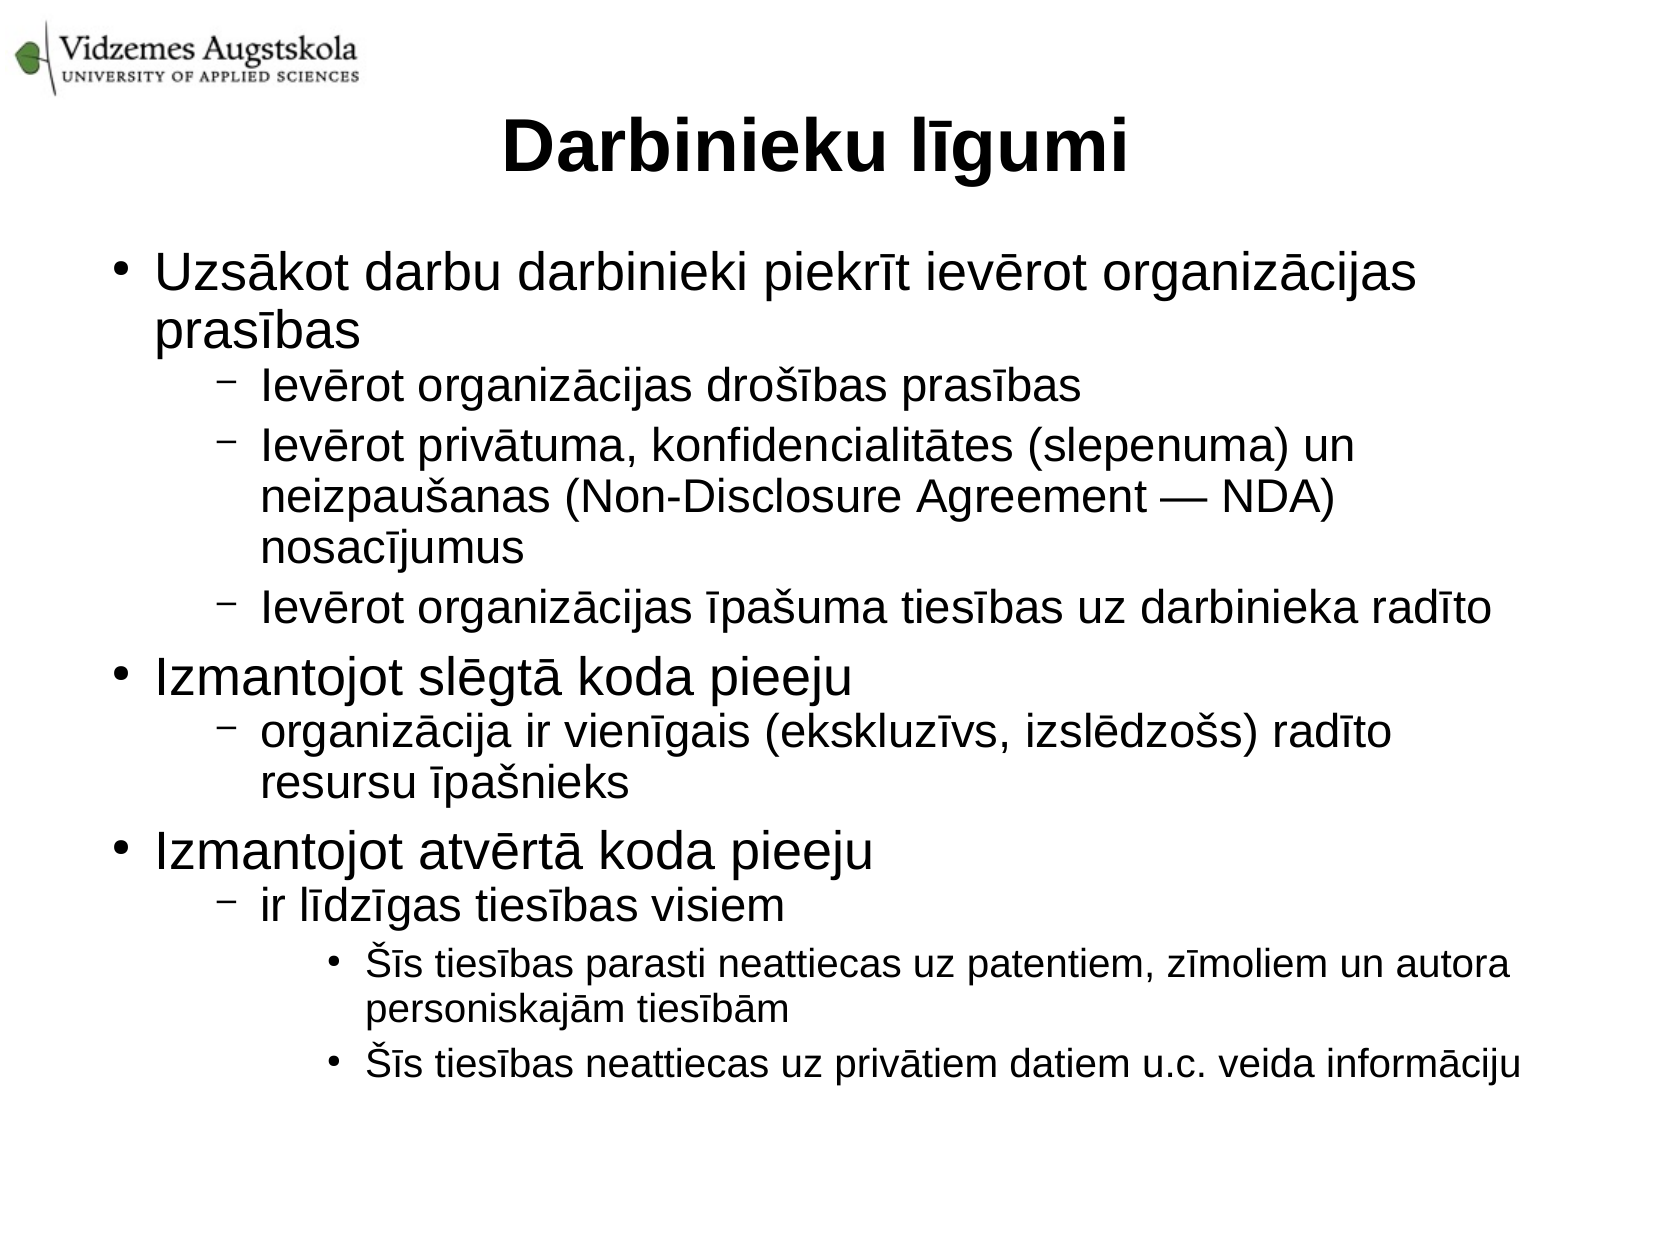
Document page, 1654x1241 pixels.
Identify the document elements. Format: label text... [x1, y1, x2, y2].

list Uzsākot darbu darbinieki piekrīt ievērot organizācijas prasības Ievērot organizācijas drošības prasības Ievērot privātuma, konfidencialitātes (slepenuma) un neizpaušanas (Non-Disclosure Agreement — NDA) nosacījumus Ievērot organizācijas īpašuma tiesības uz darbinieka radīto Izmantojot slēgtā koda pieeju organizācija ir vienīgais (ekskluzīvs, izslēdzošs) radīto resursu īpašnieks Izmantojot atvērtā koda pieeju ir līdzīgas tiesības visiem Šīs tiesības parasti neattiecas uz patentiem, zīmoliem un autora personiskajām tiesībām Šīs tiesības neattiecas uz privātiem datiem u.c. veida informāciju [82, 236, 1569, 1107]
picture [5, 2, 368, 113]
title Darbinieku līgumi [94, 96, 1512, 195]
